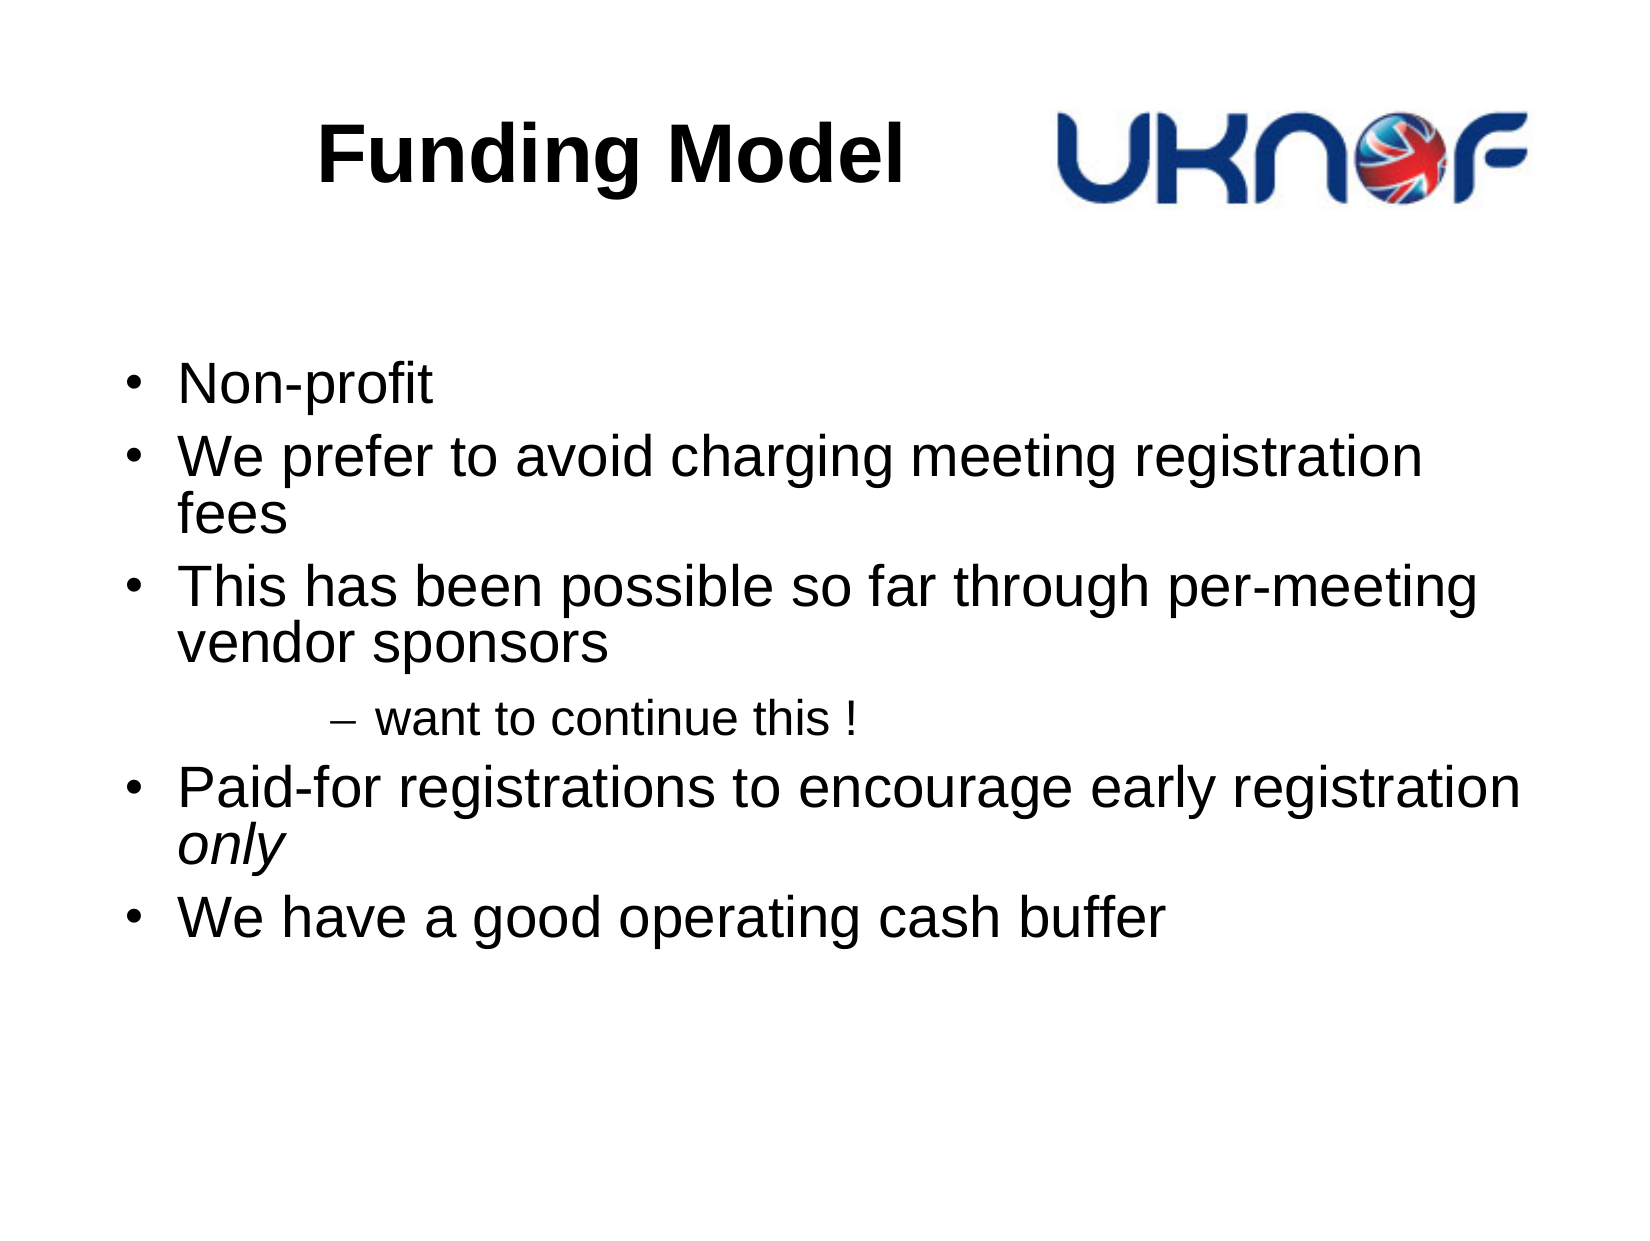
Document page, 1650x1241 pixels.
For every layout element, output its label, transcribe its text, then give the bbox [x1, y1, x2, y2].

list Non-profit We prefer to avoid charging meeting registration fees This has been possible so far through per-meeting vendor sponsors want to continue this ! Paid-for registrations to encourage early registration only We have a good operating cash buffer [123, 358, 1526, 1227]
title Funding Model [123, 37, 1100, 280]
picture [1100, 93, 1536, 225]
